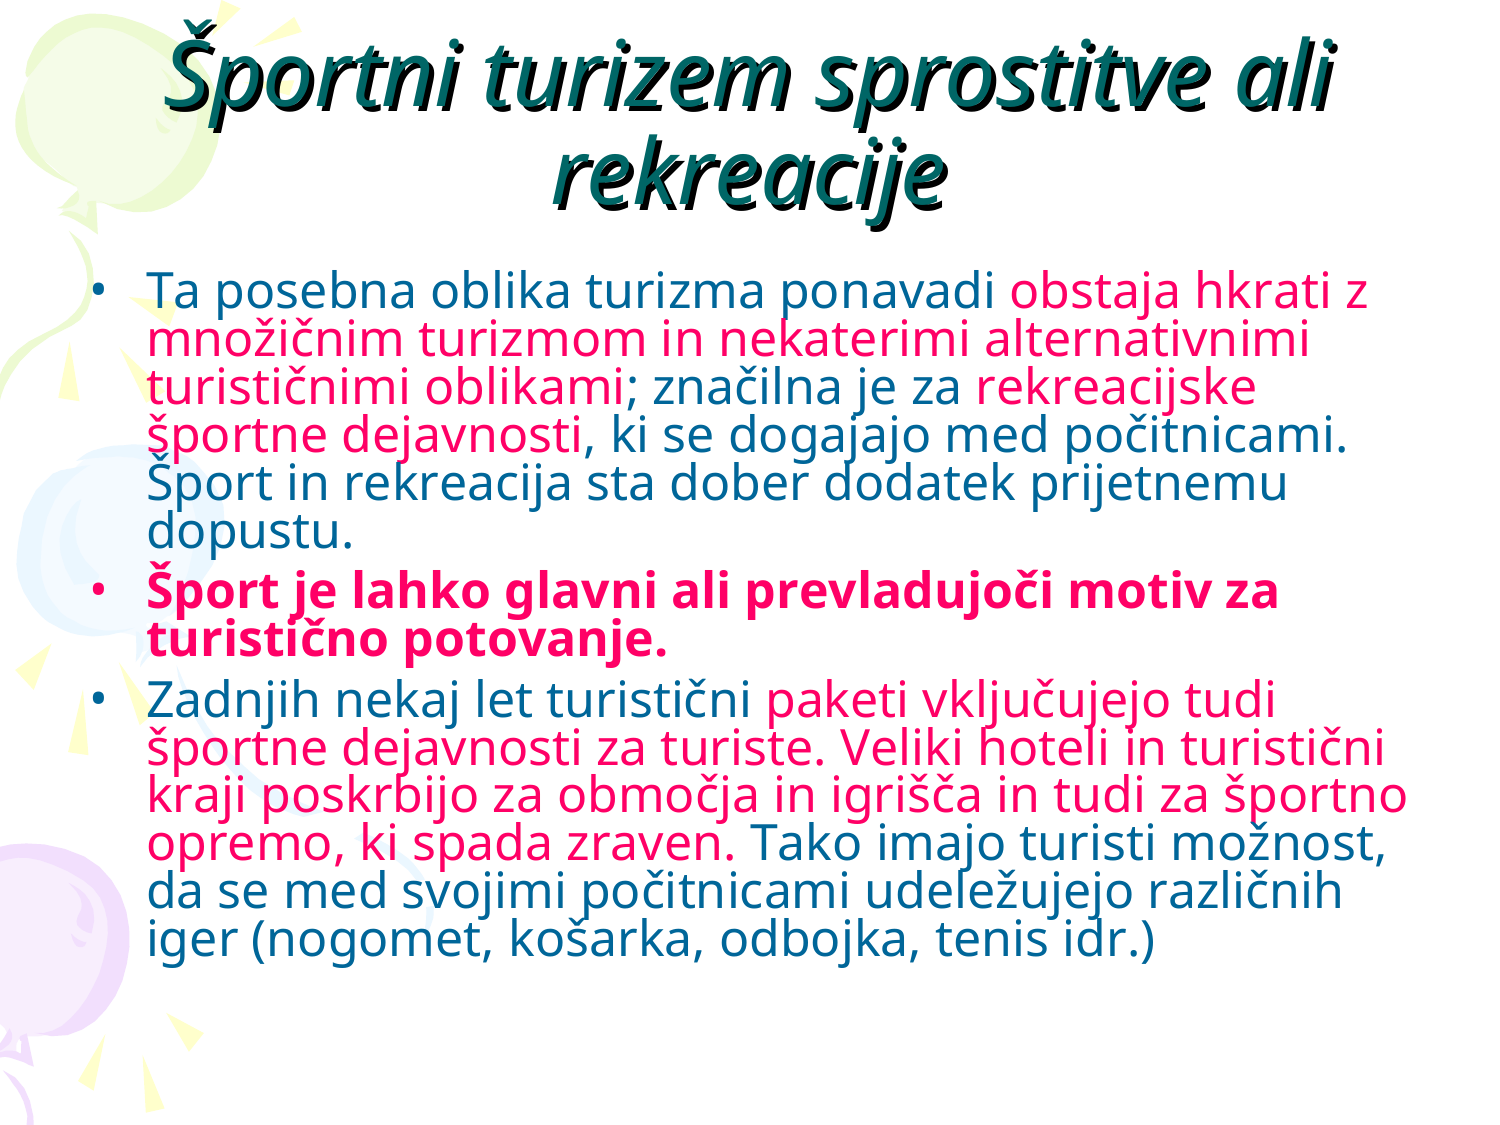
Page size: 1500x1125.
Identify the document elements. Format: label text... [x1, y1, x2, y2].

title Športni turizem sprostitve ali rekreacije [72, 16, 1426, 233]
list Ta posebna oblika turizma ponavadi obstaja hkrati z množičnim turizmom in nekaterimi alternativnimi turističnimi oblikami; značilna je za rekreacijske športne dejavnosti, ki se dogajajo med počitnicami. Šport in rekreacija sta dober dodatek prijetnemu dopustu. Šport je lahko glavni ali prevladujoči motiv za turistično potovanje. Zadnjih nekaj let turistični paketi vključujejo tudi športne dejavnosti za turiste. Veliki hoteli in turistični kraji poskrbijo za območja in igrišča in tudi za športno opremo, ki spada zraven. Tako imajo turisti možnost, da se med svojimi počitnicami udeležujejo različnih iger (nogomet, košarka, odbojka, tenis idr.) [75, 262, 1426, 994]
